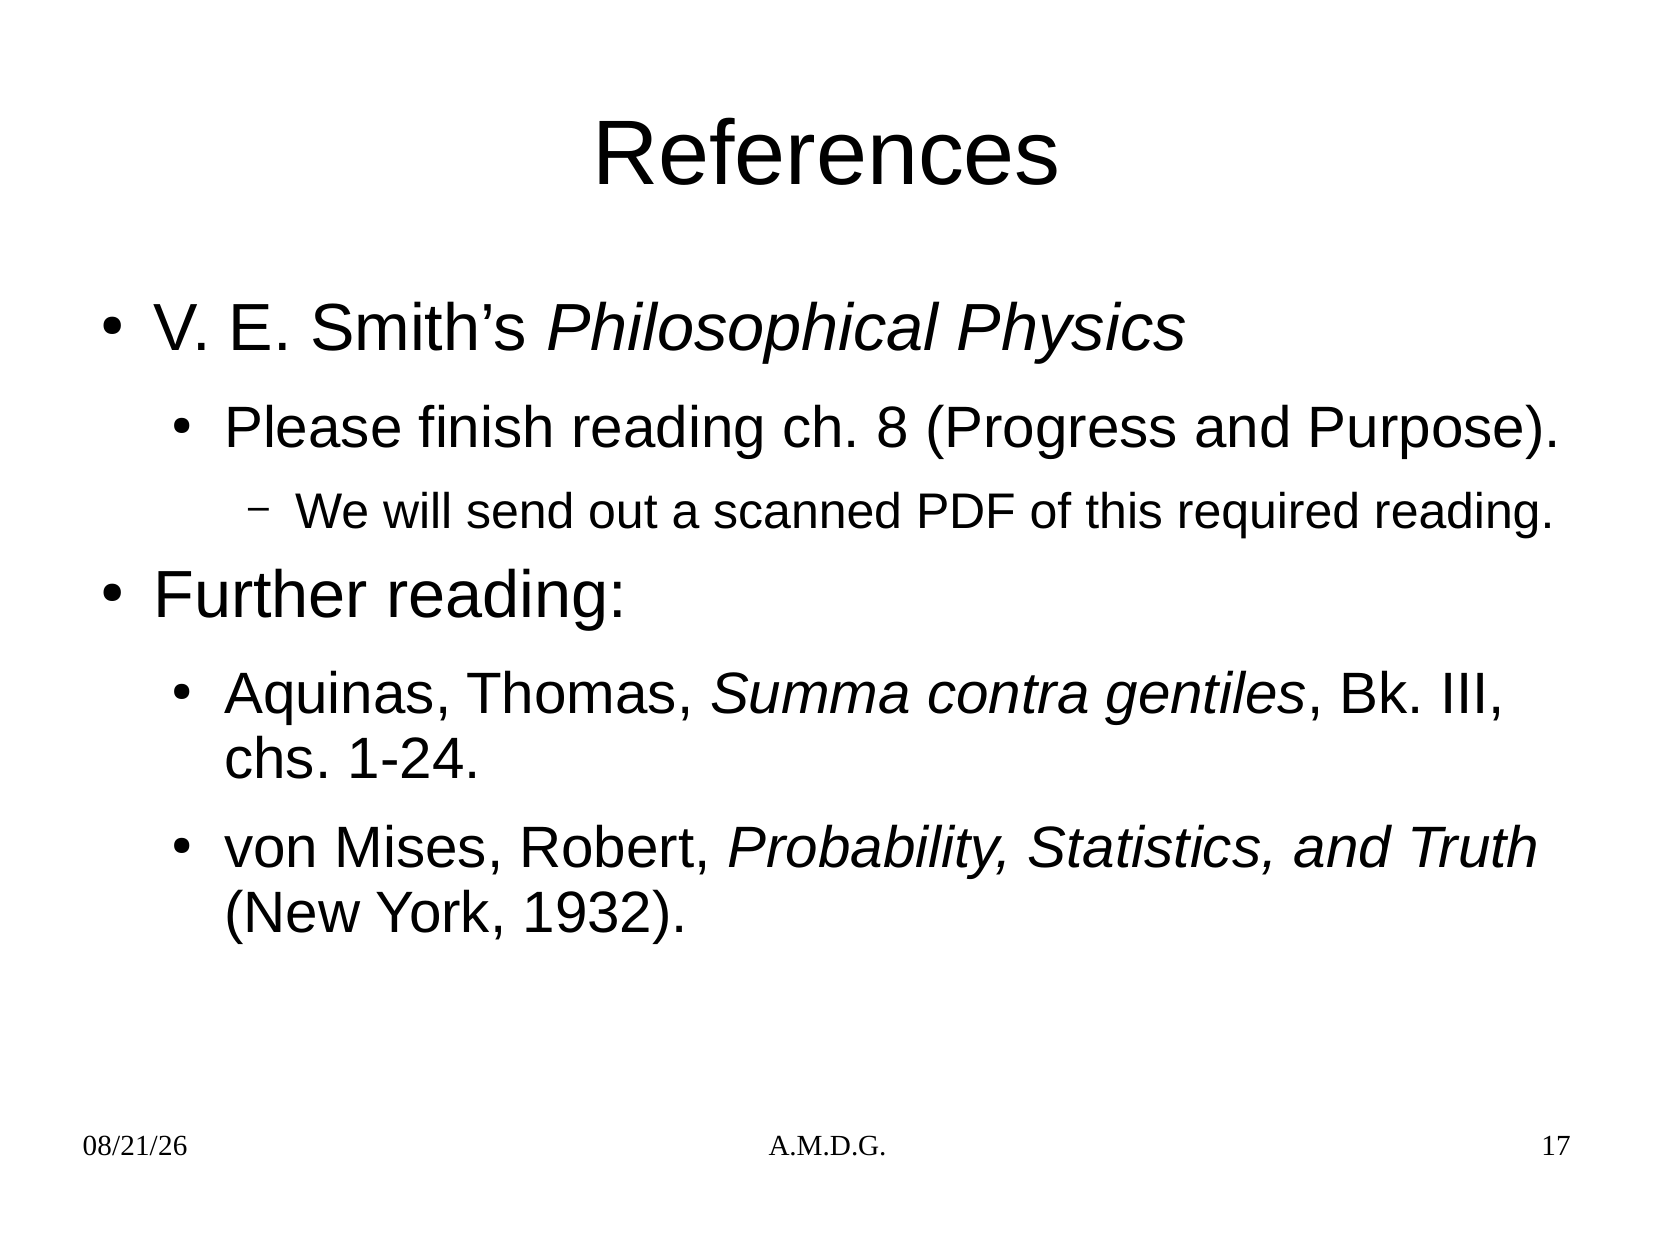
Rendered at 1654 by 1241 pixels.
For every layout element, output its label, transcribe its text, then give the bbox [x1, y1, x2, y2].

list V. E. Smith’s Philosophical Physics Please finish reading ch. 8 (Progress and Purpose). We will send out a scanned PDF of this required reading. Further reading: Aquinas, Thomas, Summa contra gentiles, Bk. III, chs. 1-24. von Mises, Robert, Probability, Statistics, and Truth (New York, 1932). [82, 290, 1571, 1109]
title References [82, 49, 1571, 257]
